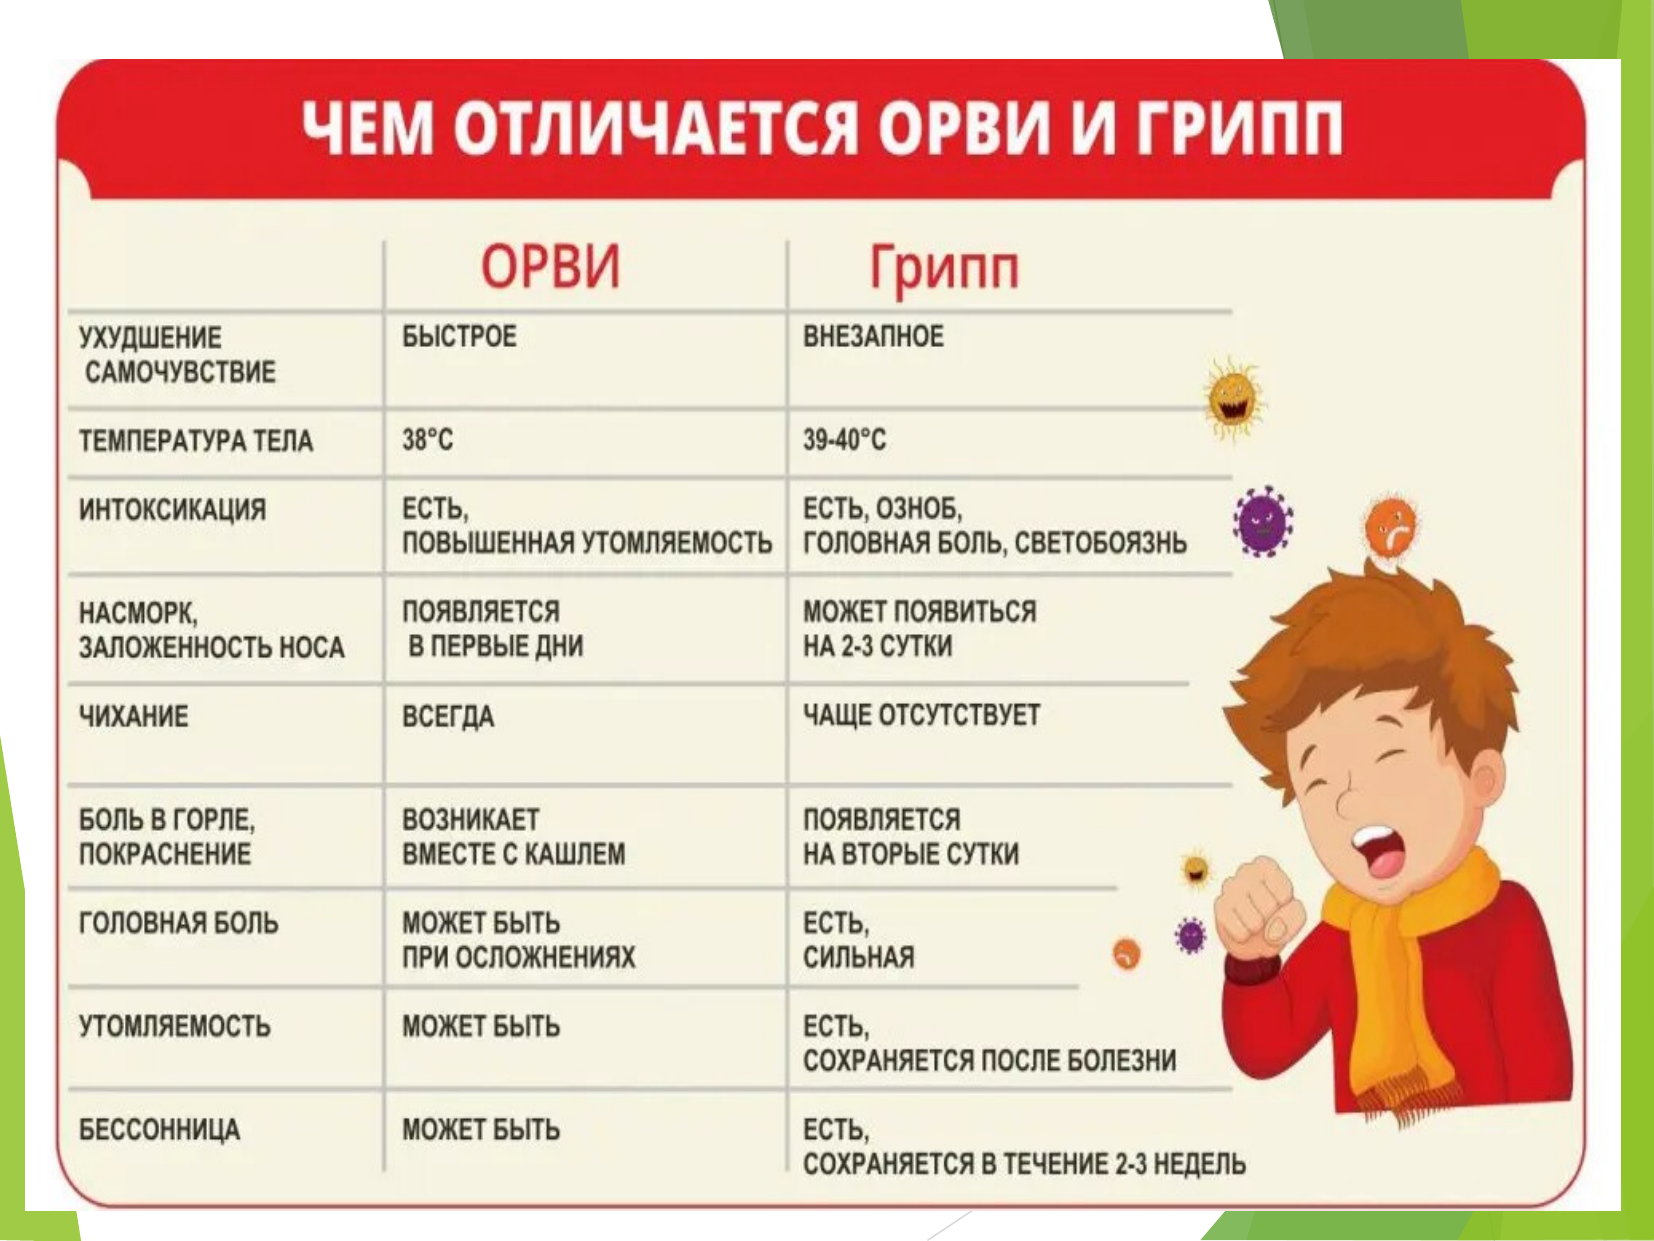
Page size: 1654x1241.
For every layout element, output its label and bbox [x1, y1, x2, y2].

picture [25, 60, 1621, 1211]
